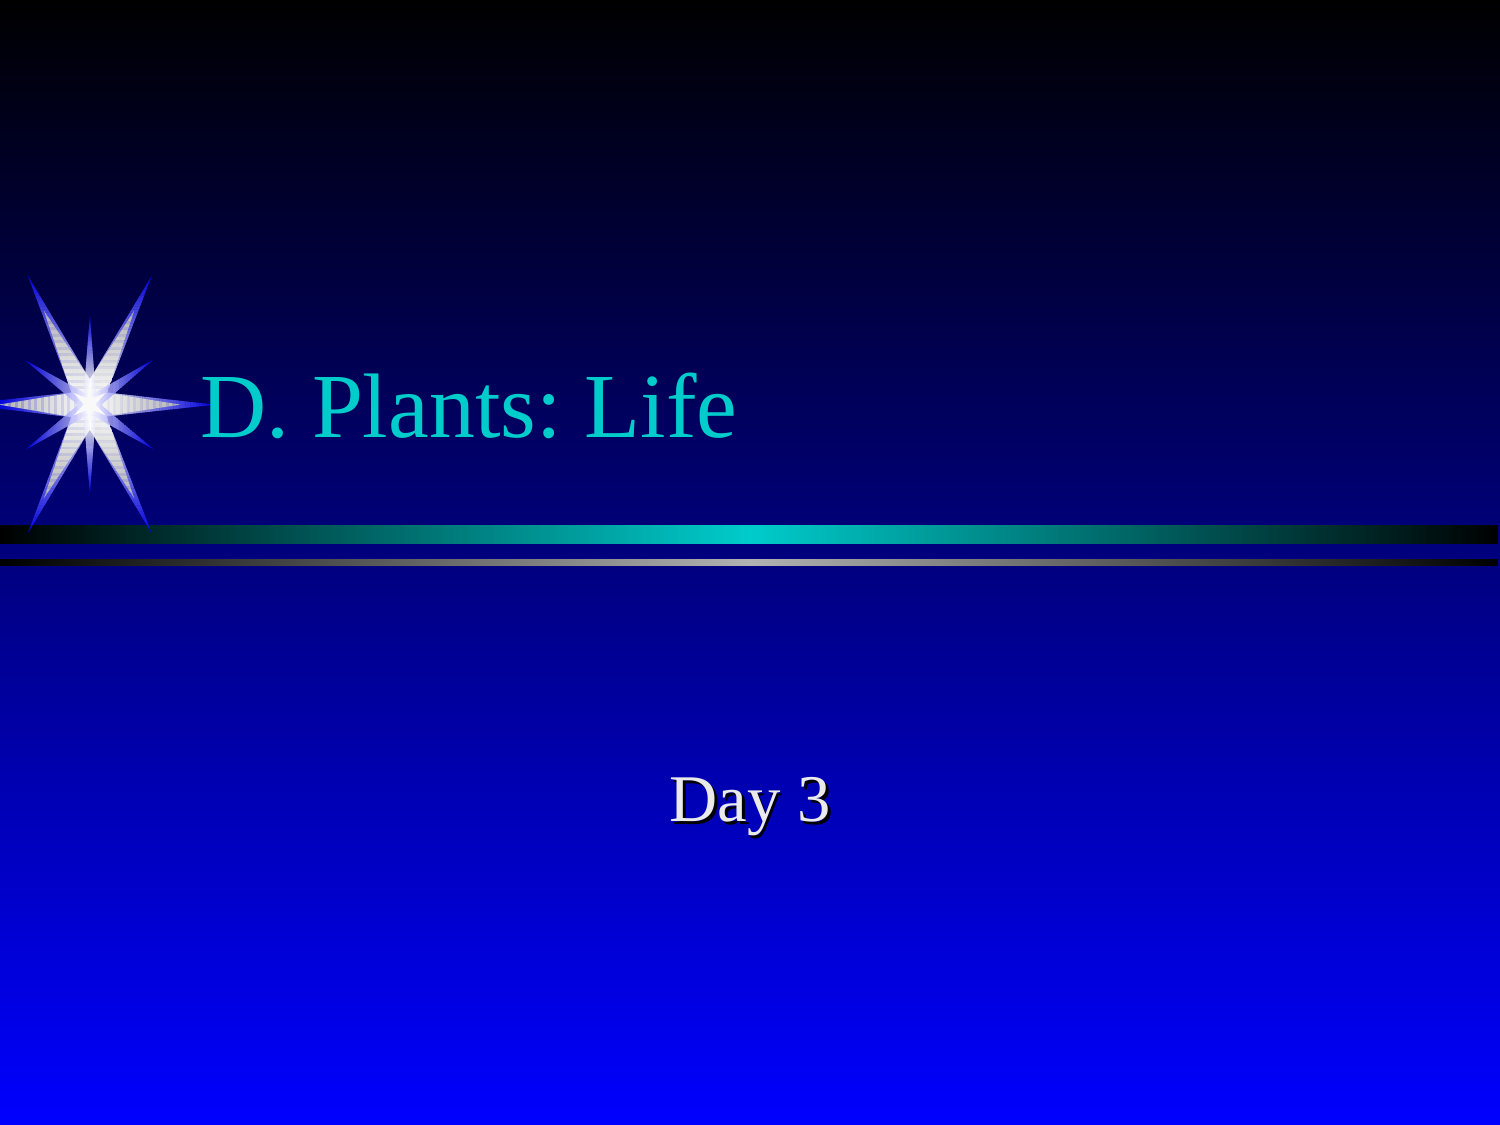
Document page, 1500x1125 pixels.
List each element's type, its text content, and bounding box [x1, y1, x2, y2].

subtitle Day 3 [75, 600, 1425, 999]
title D. Plants: Life [200, 312, 1476, 501]
